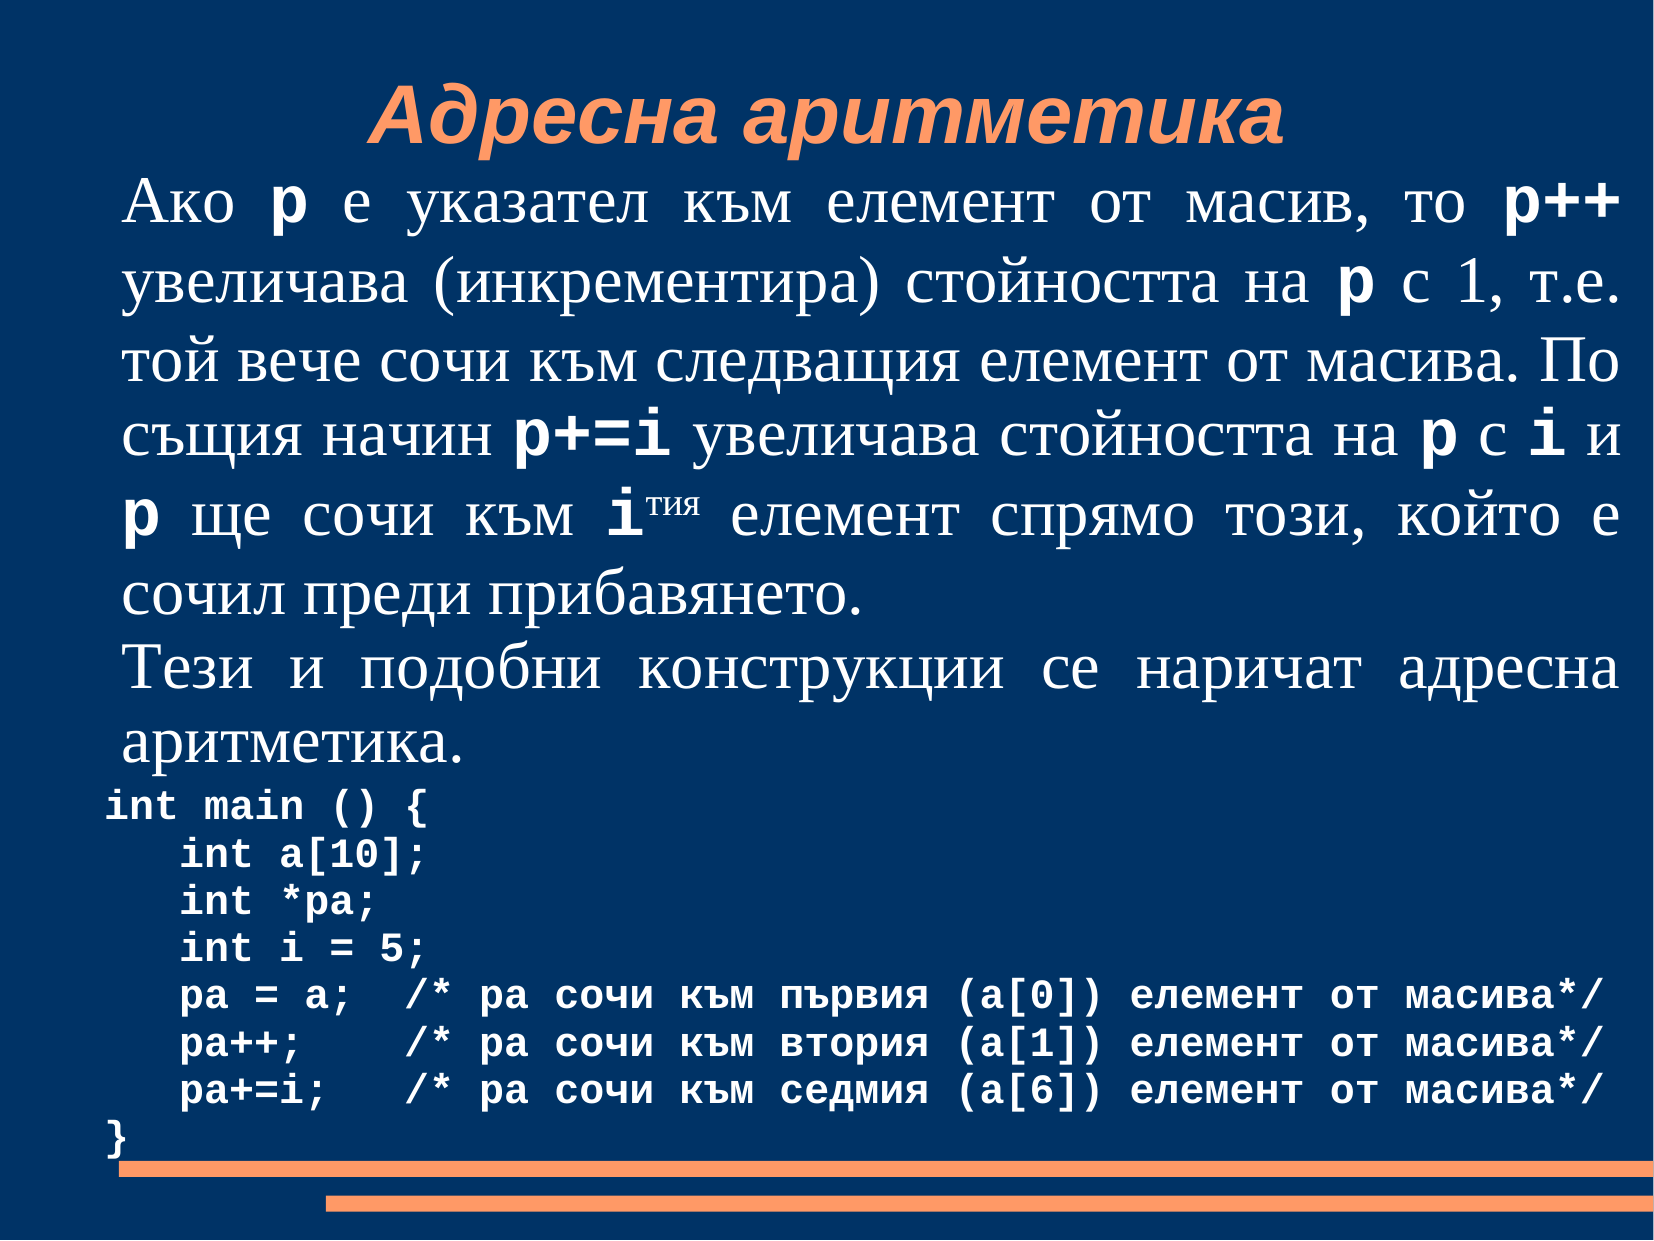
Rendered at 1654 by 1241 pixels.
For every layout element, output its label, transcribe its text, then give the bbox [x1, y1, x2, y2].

subtitle Ако p е указател към елемент от масив, то p++ увеличава (инкрементира) стойността на p с 1, т.е. той вече сочи към следващия елемент от масива. По същия начин p+=i увеличава стойността на p с i и p ще сочи към iтия елемент спрямо този, който е сочил преди прибавянето. Тези и подобни конструкции се наричат адресна аритметика. [121, 161, 1623, 779]
title Адресна аритметика [121, 10, 1534, 161]
text_box int main () { int a[10]; int *pa; int i = 5; pa = a; /* pa сочи към първия (a[0]) елемент от масива*/ pa++; /* pa сочи към втория (a[1]) елемент от масива*/ pa+=i; /* pa сочи към седмия (a[6]) елемент от масива*/ } [89, 777, 1629, 1175]
